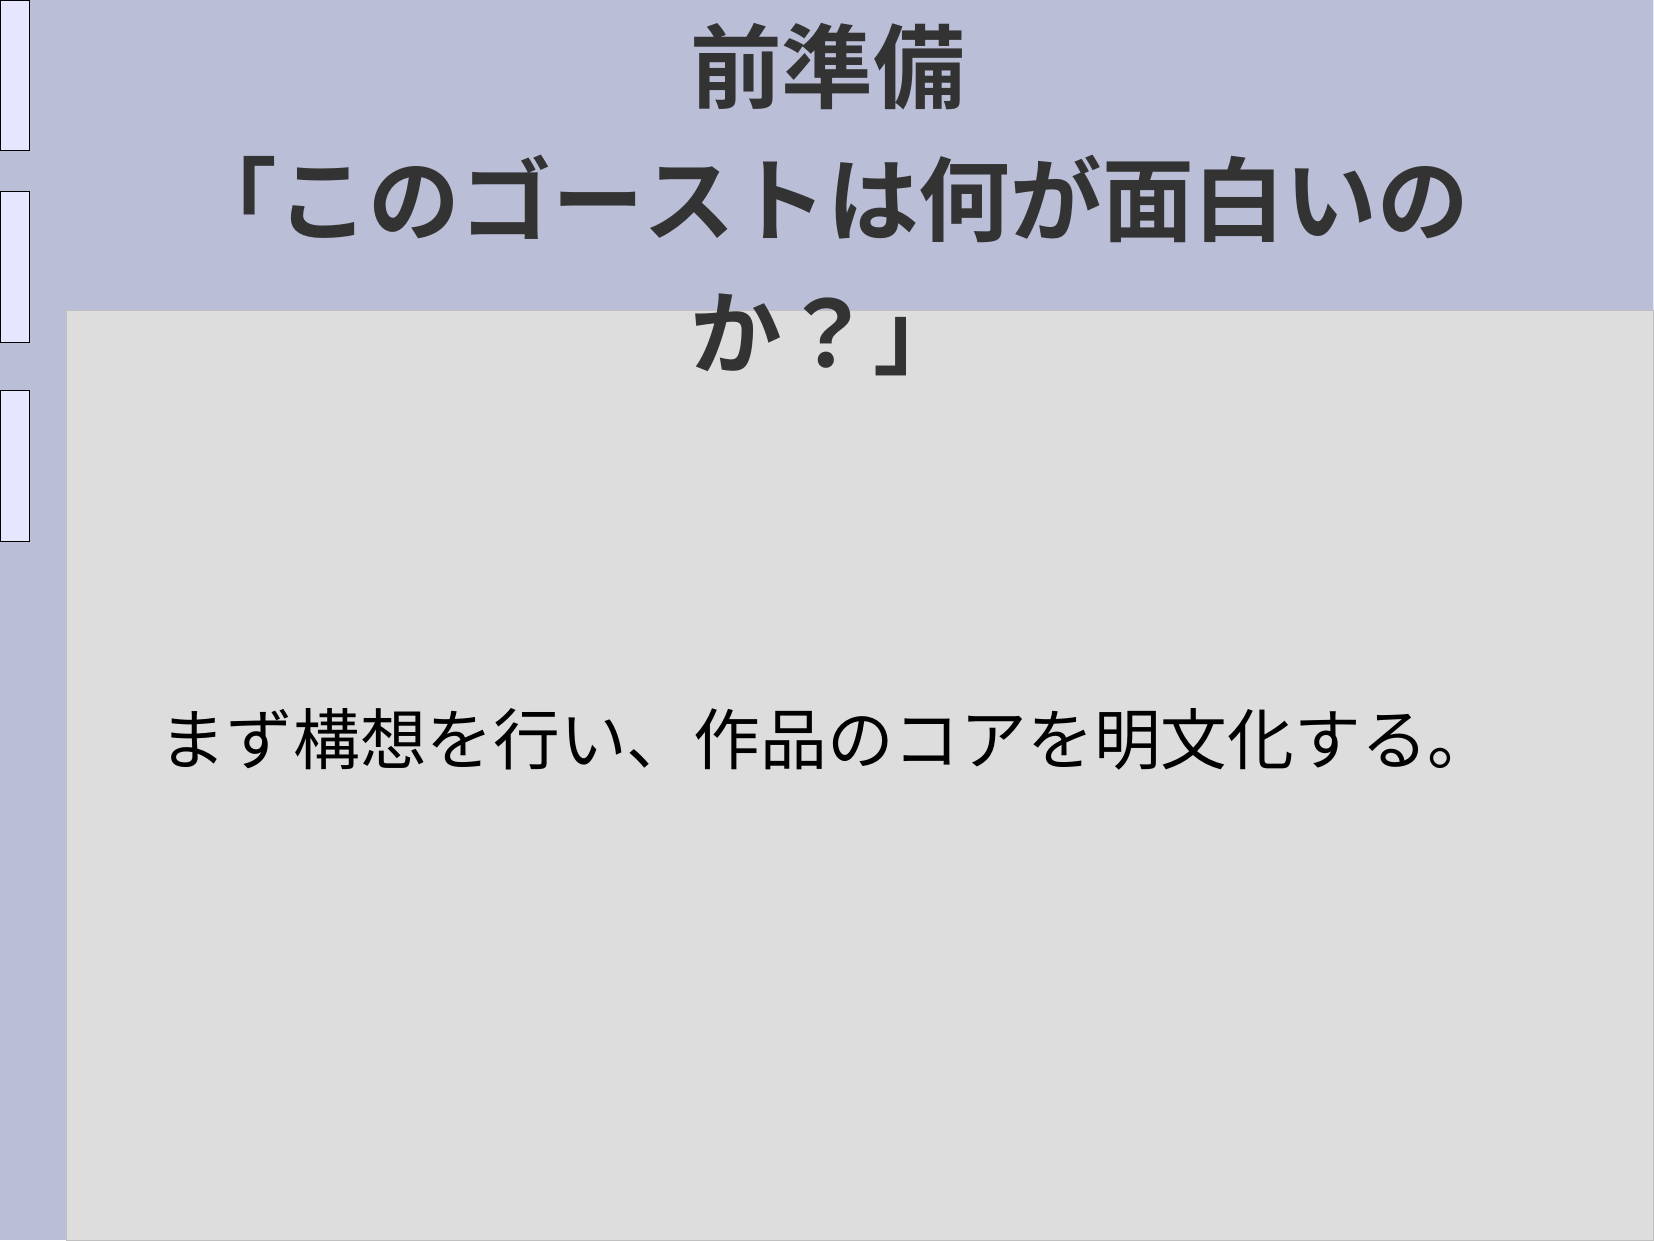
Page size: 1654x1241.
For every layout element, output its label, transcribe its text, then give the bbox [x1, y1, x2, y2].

title 前準備 「このゴーストは何が面白いのか？」 [121, 91, 1534, 299]
subtitle まず構想を行い、作品のコアを明文化する。 [121, 344, 1534, 1127]
